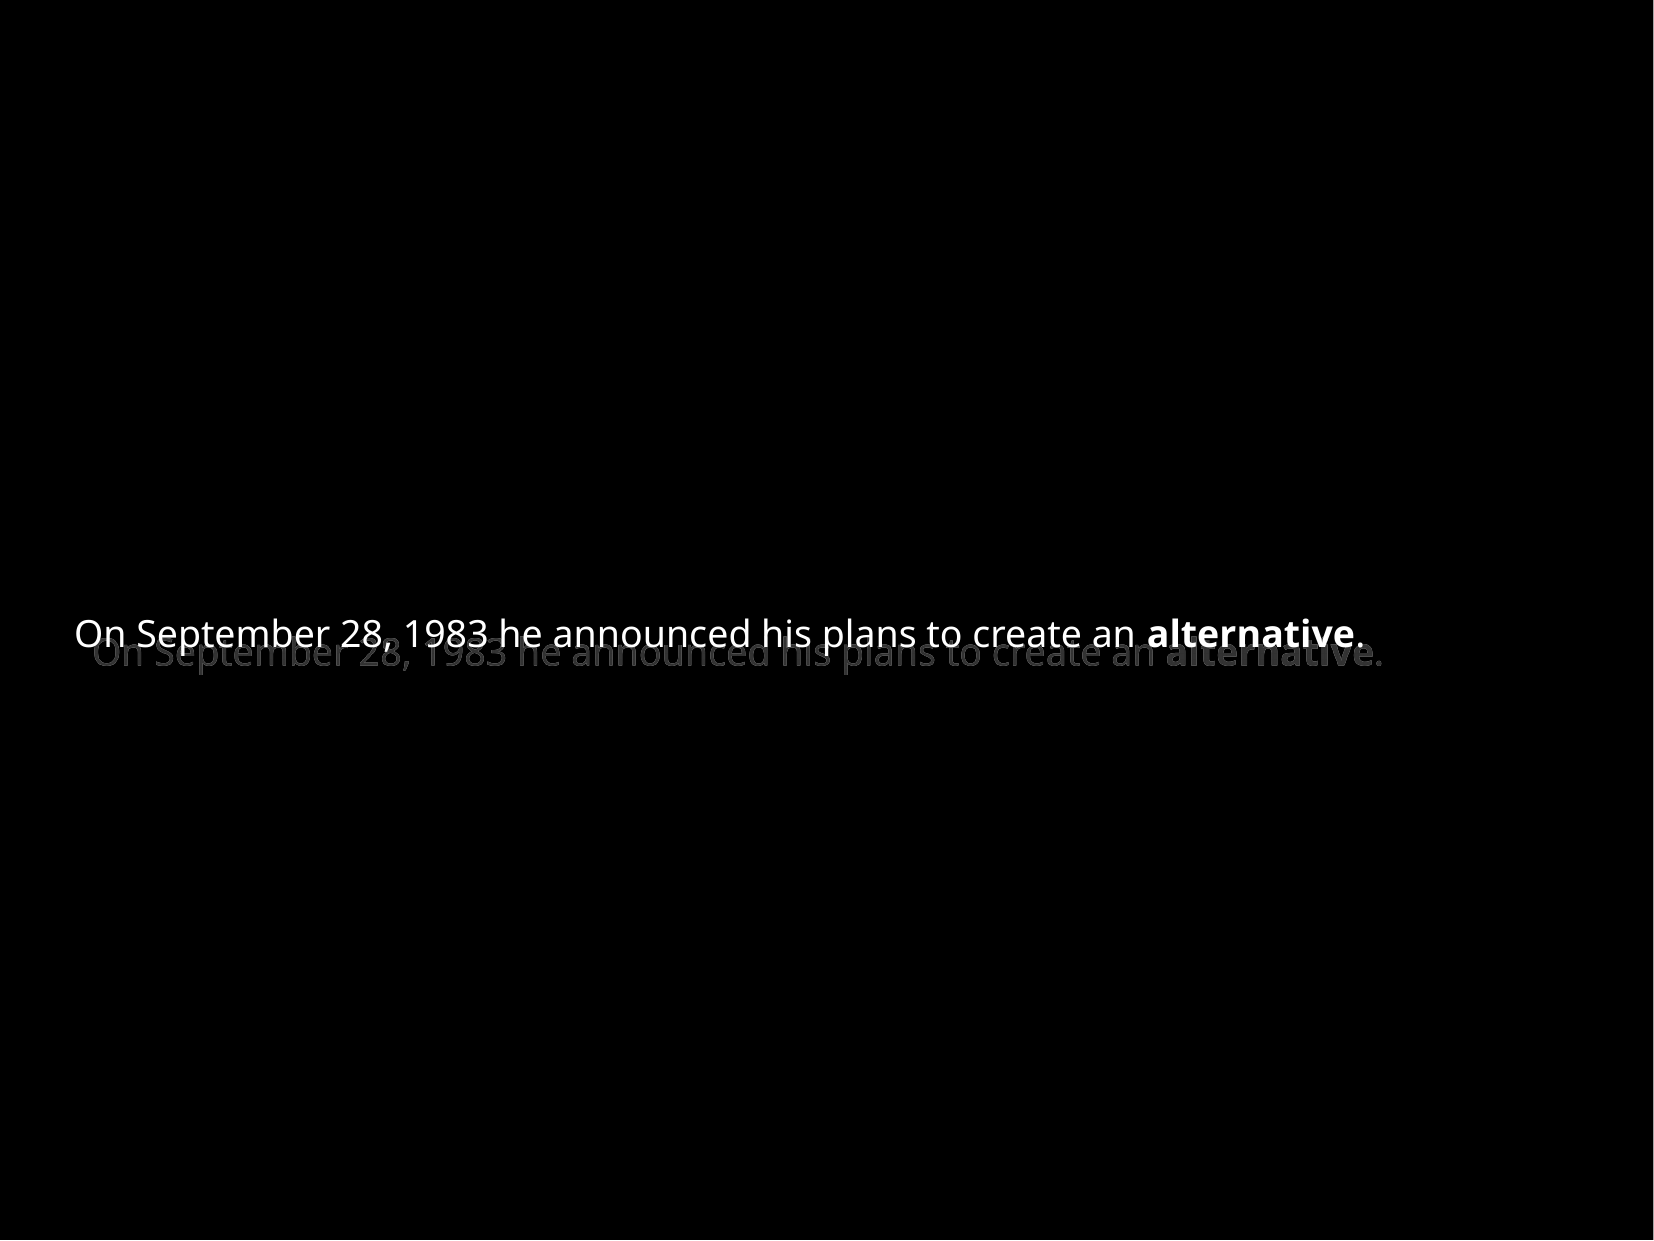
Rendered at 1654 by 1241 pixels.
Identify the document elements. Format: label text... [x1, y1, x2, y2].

text_box On September 28, 1983 he announced his plans to create an alternative. [59, 600, 1443, 673]
